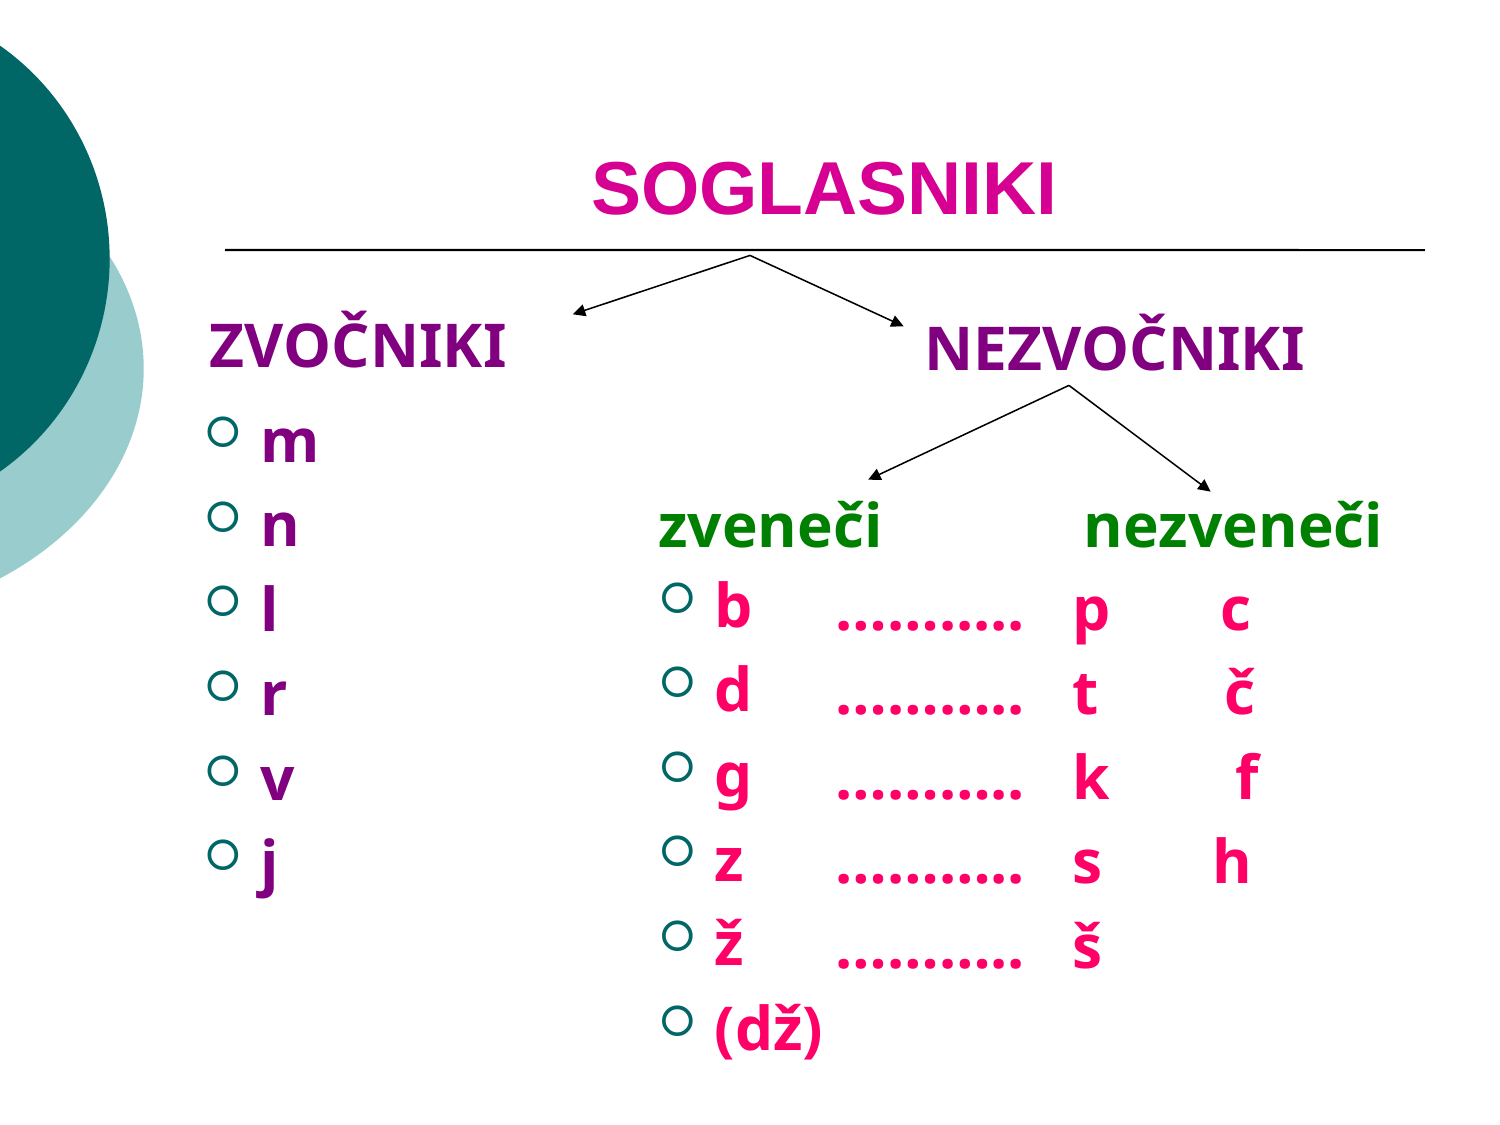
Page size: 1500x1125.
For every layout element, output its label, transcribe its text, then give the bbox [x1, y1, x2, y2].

text_box NEZVOČNIKI [1042, 387, 1085, 400]
title SOGLASNIKI [224, 49, 1425, 237]
text_box b d g z ž (dž) [643, 559, 987, 1071]
text_box nezveneči [1069, 479, 1459, 578]
text_box m n l r v j [189, 394, 408, 929]
text_box NEZVOČNIKI [909, 302, 1400, 400]
text_box ……..... p c ……….. t č ……….. k f ……….. s h ……….. š [820, 562, 1388, 1074]
list ZVOČNIKI [194, 299, 614, 398]
text_box zveneči [643, 479, 987, 559]
